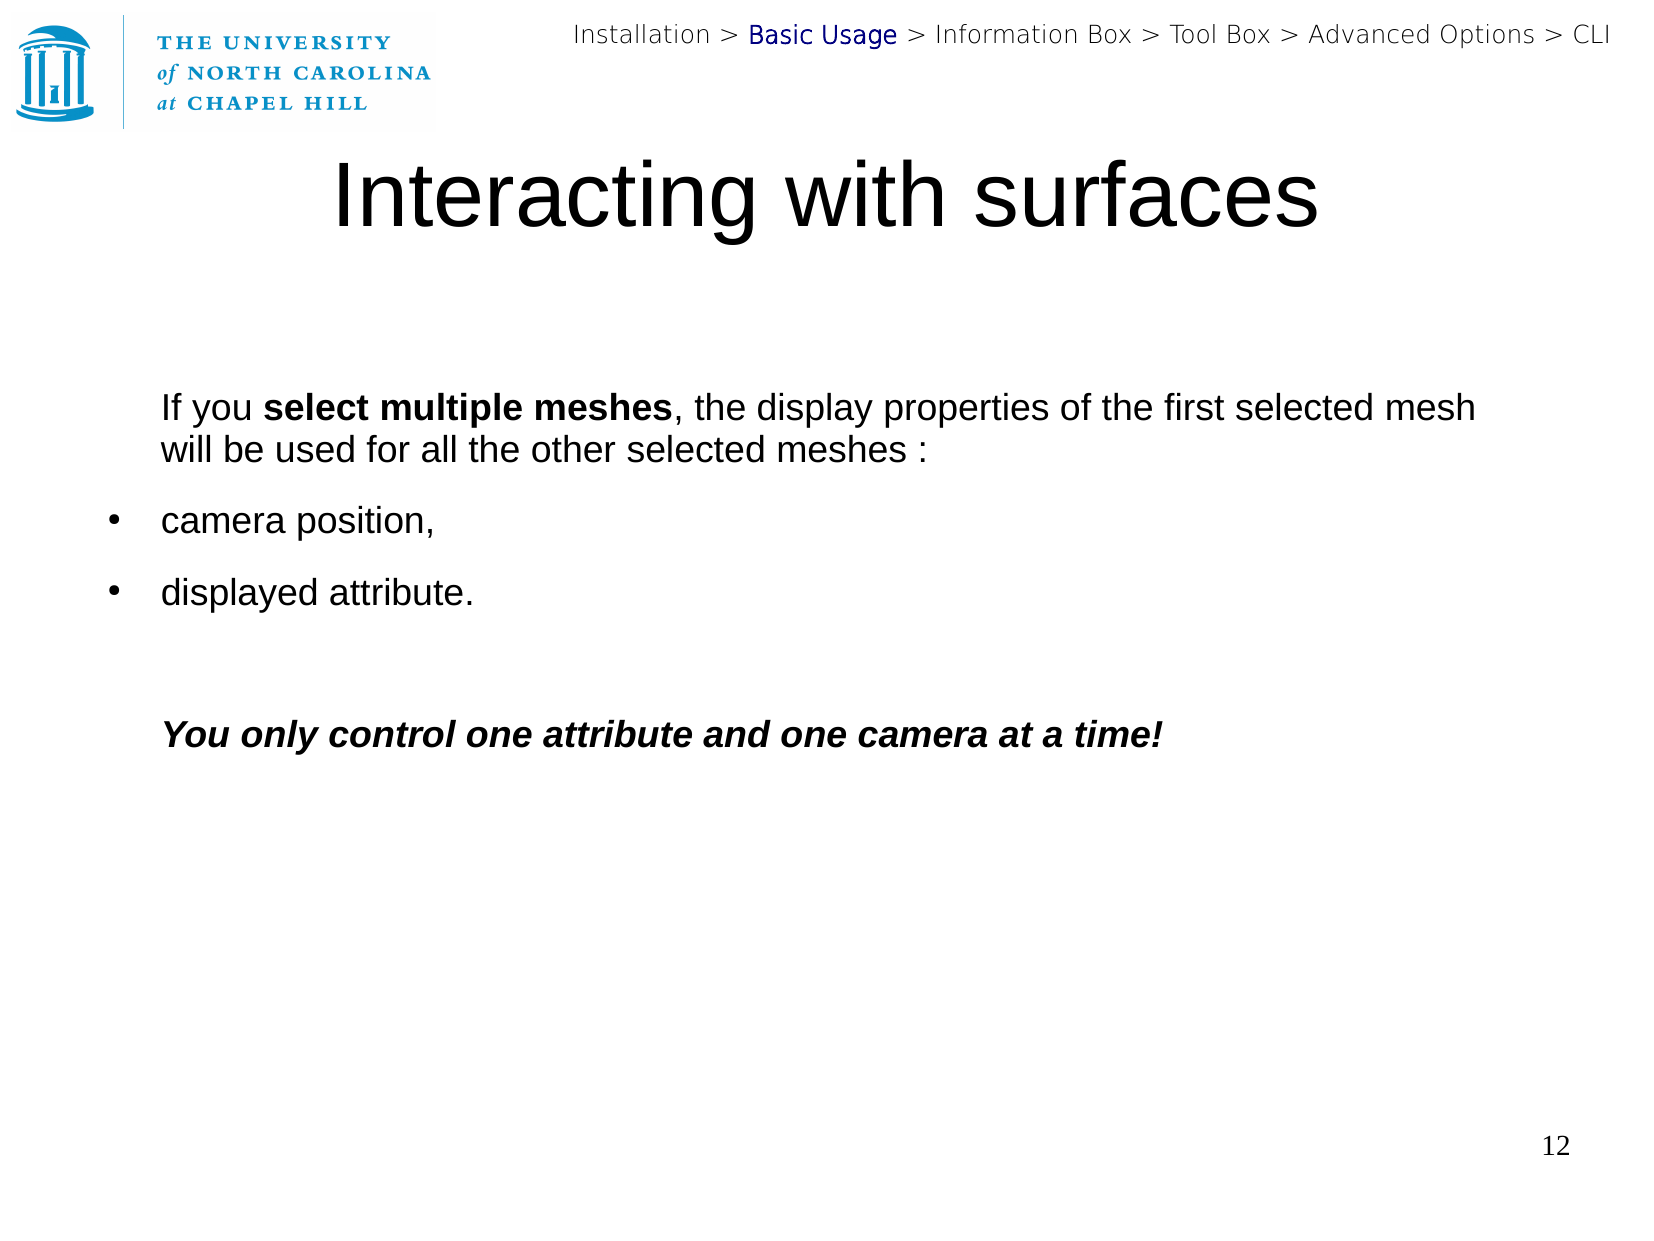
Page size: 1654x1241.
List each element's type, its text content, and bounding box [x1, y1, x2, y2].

list If you select multiple meshes, the display properties of the first selected mesh will be used for all the other selected meshes : camera position, displayed attribute. You only control one attribute and one camera at a time! [90, 315, 1516, 1177]
picture [11, 12, 436, 132]
title Interacting with surfaces [82, 90, 1571, 298]
text_box Installation > Basic Usage > Information Box > Tool Box > Advanced Options > CLI [558, 12, 1654, 57]
